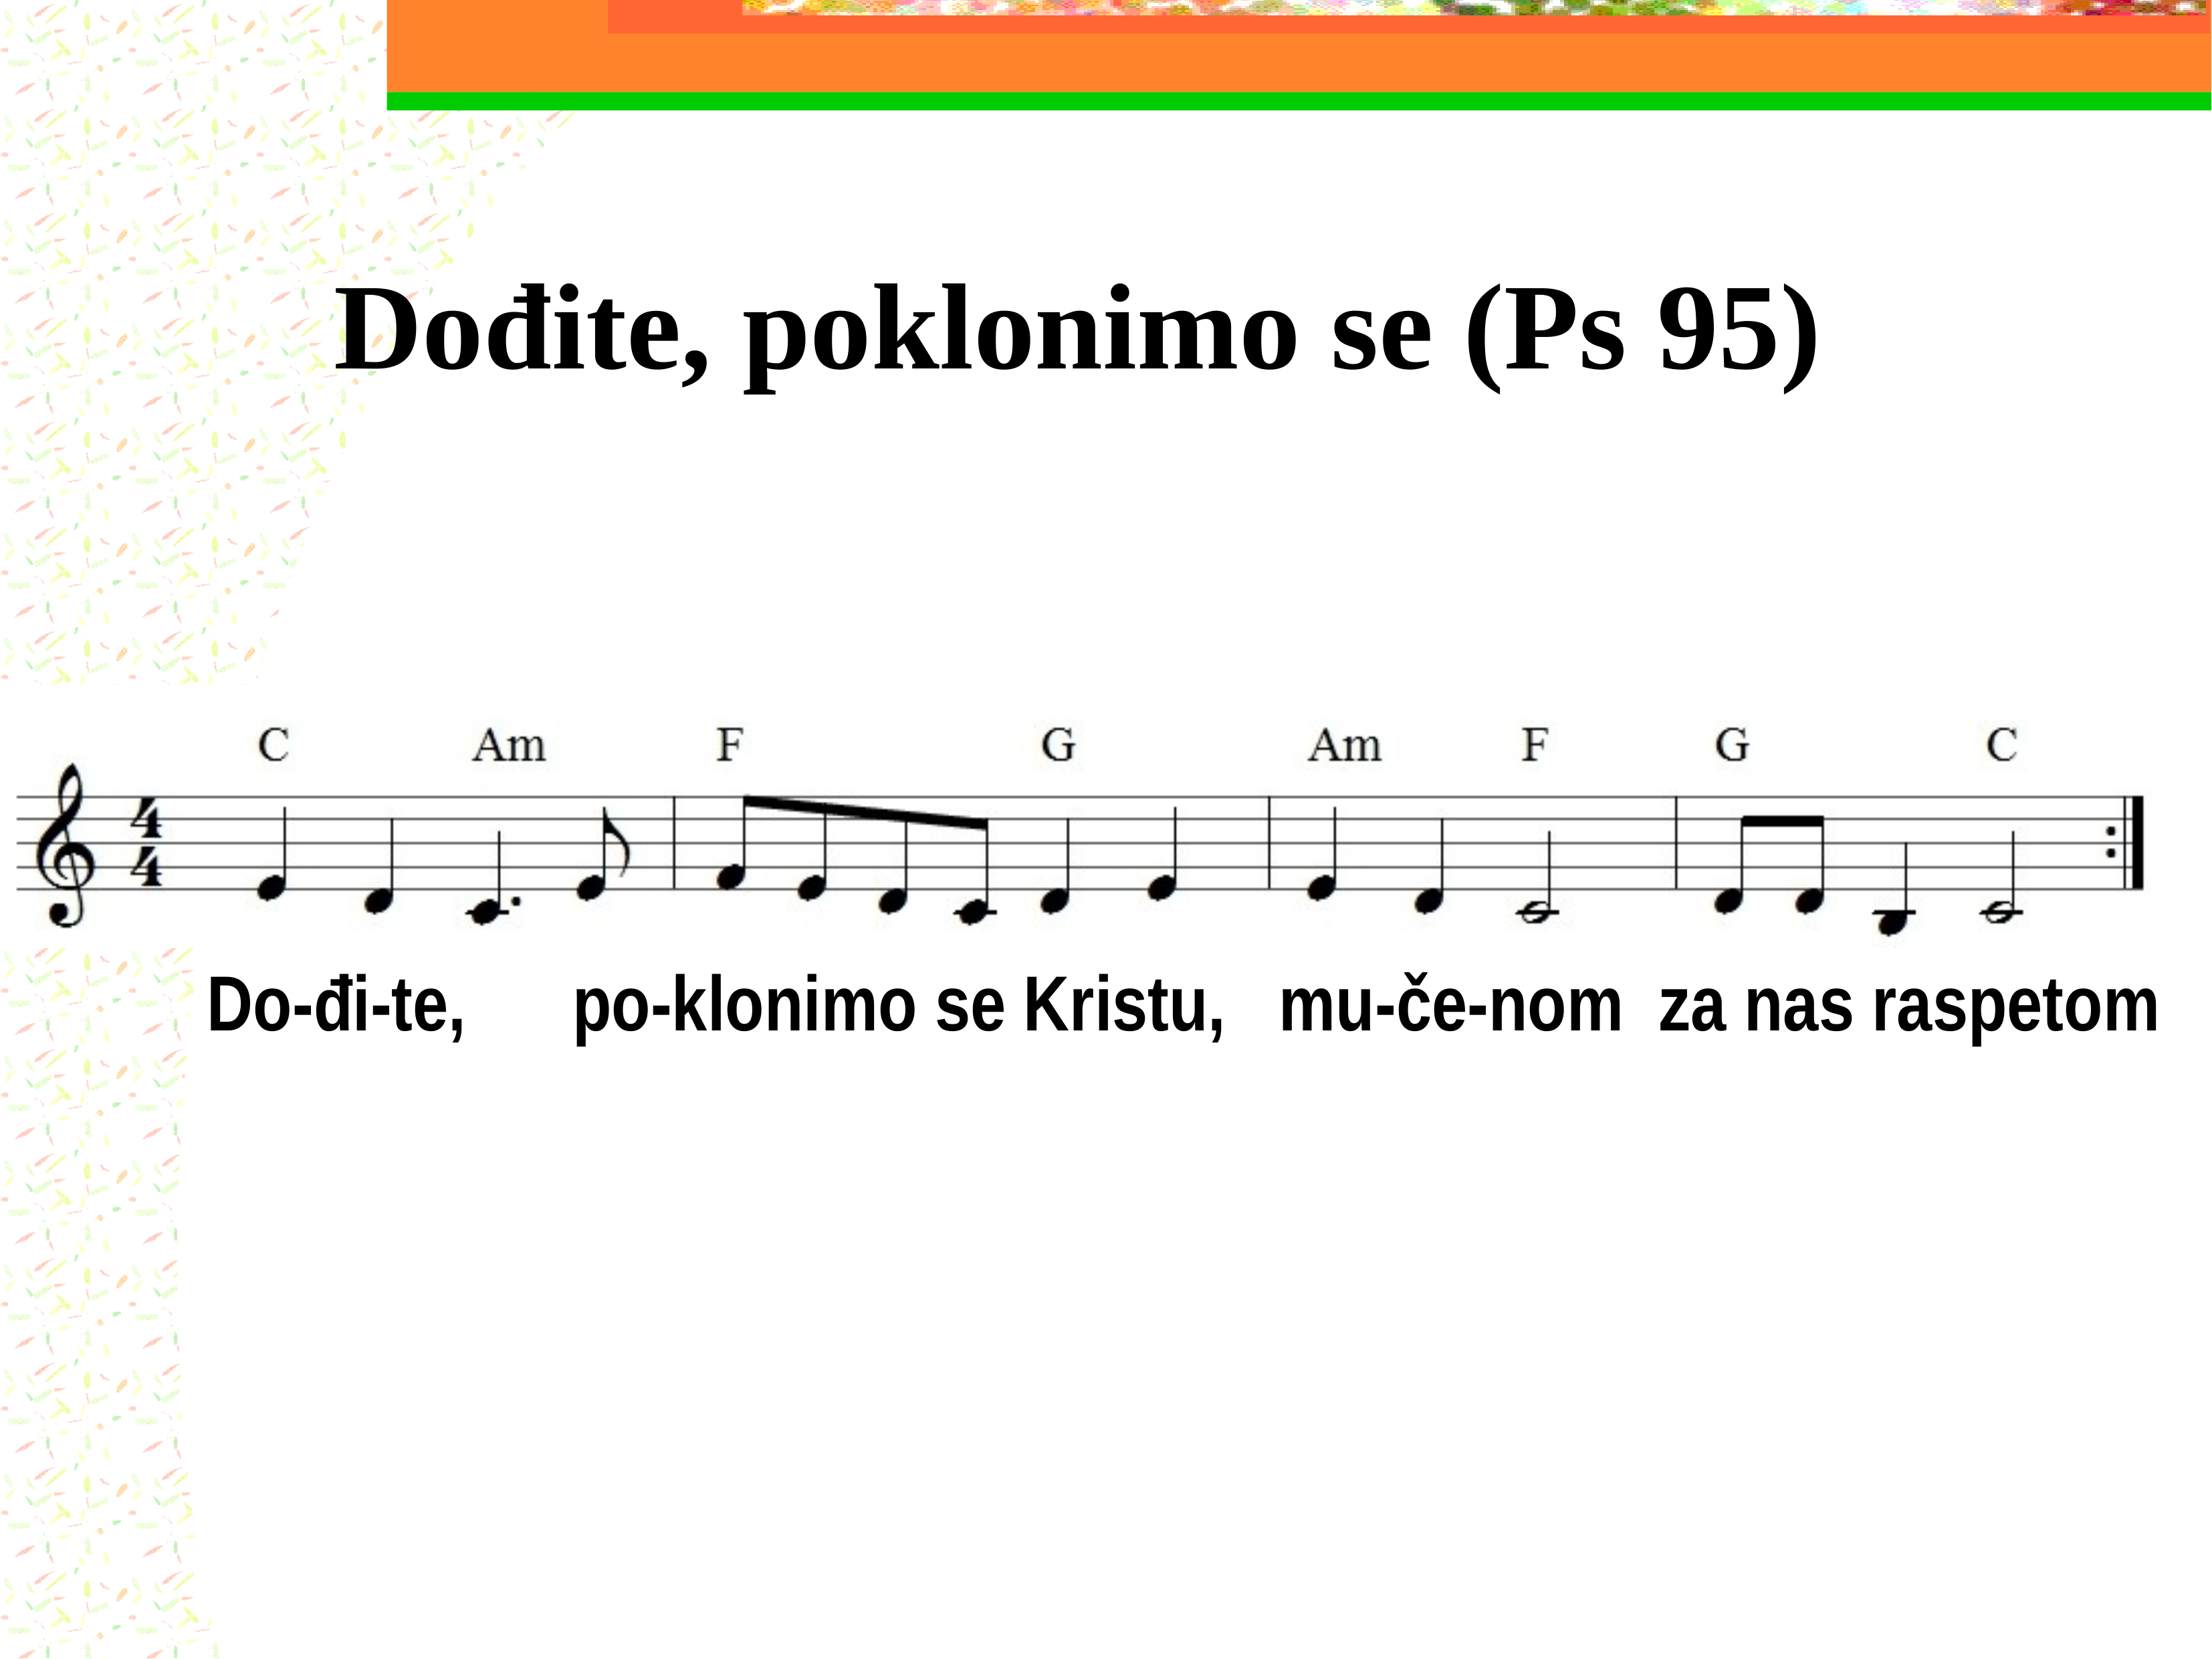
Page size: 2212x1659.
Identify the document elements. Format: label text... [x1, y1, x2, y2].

picture [0, 0, 2173, 1659]
text_box Dođite, poklonimo se (Ps 95) [138, 181, 2018, 459]
picture [608, 0, 2211, 33]
text_box Do-đi-te, po-klonimo se Kristu, mu-če-nom za nas raspetom [197, 948, 2212, 1052]
